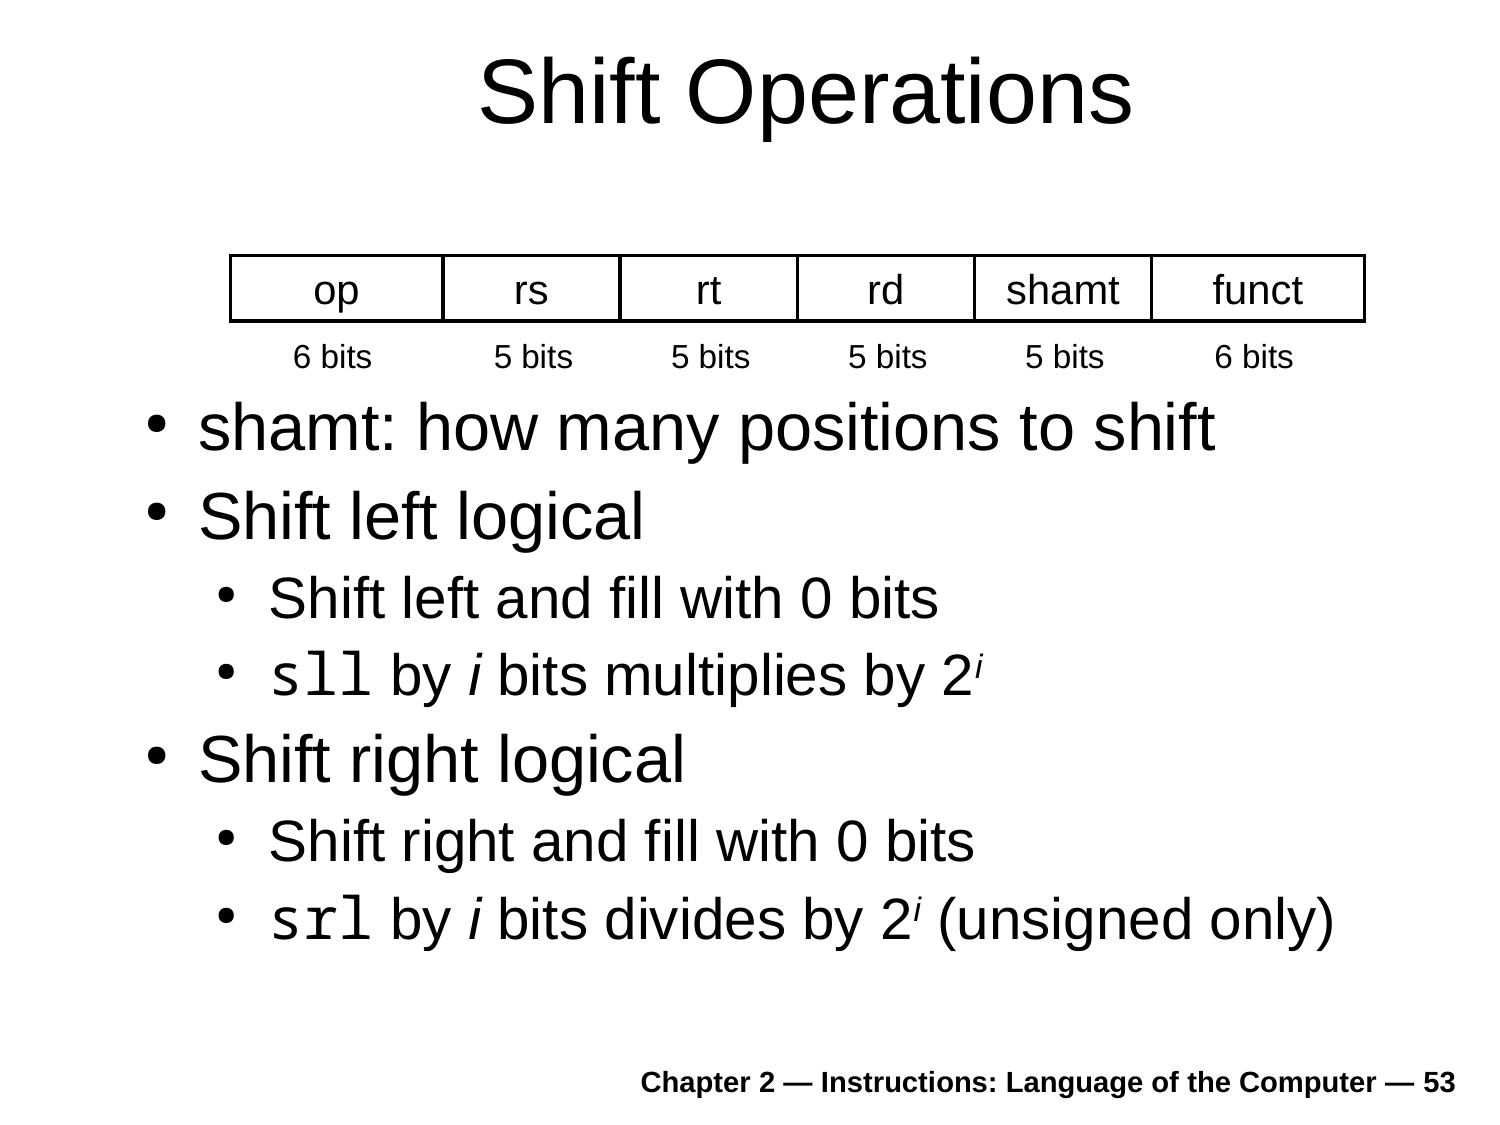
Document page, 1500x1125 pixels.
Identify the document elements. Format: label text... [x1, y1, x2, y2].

text_box op [230, 255, 442, 321]
text_box Chapter 2 — Instructions: Language of the Computer — <number> [277, 1046, 1471, 1106]
text_box rs [442, 255, 619, 321]
text_box 6 bits [1199, 327, 1309, 383]
text_box 6 bits [278, 327, 388, 383]
text_box 5 bits [833, 327, 943, 383]
title Shift Operations [112, 23, 1468, 149]
text_box 5 bits [656, 327, 766, 383]
text_box shamt [974, 255, 1151, 321]
text_box rt [619, 255, 797, 321]
text_box funct [1151, 255, 1365, 321]
text_box 5 bits [478, 327, 589, 383]
list shamt: how many positions to shift Shift left logical Shift left and fill with 0 bits sll by i bits multiplies by 2i Shift right logical Shift right and fill with 0 bits srl by i bits divides by 2i (unsigned only) [112, 385, 1469, 1024]
text_box rd [797, 255, 974, 321]
text_box 5 bits [1010, 327, 1120, 383]
